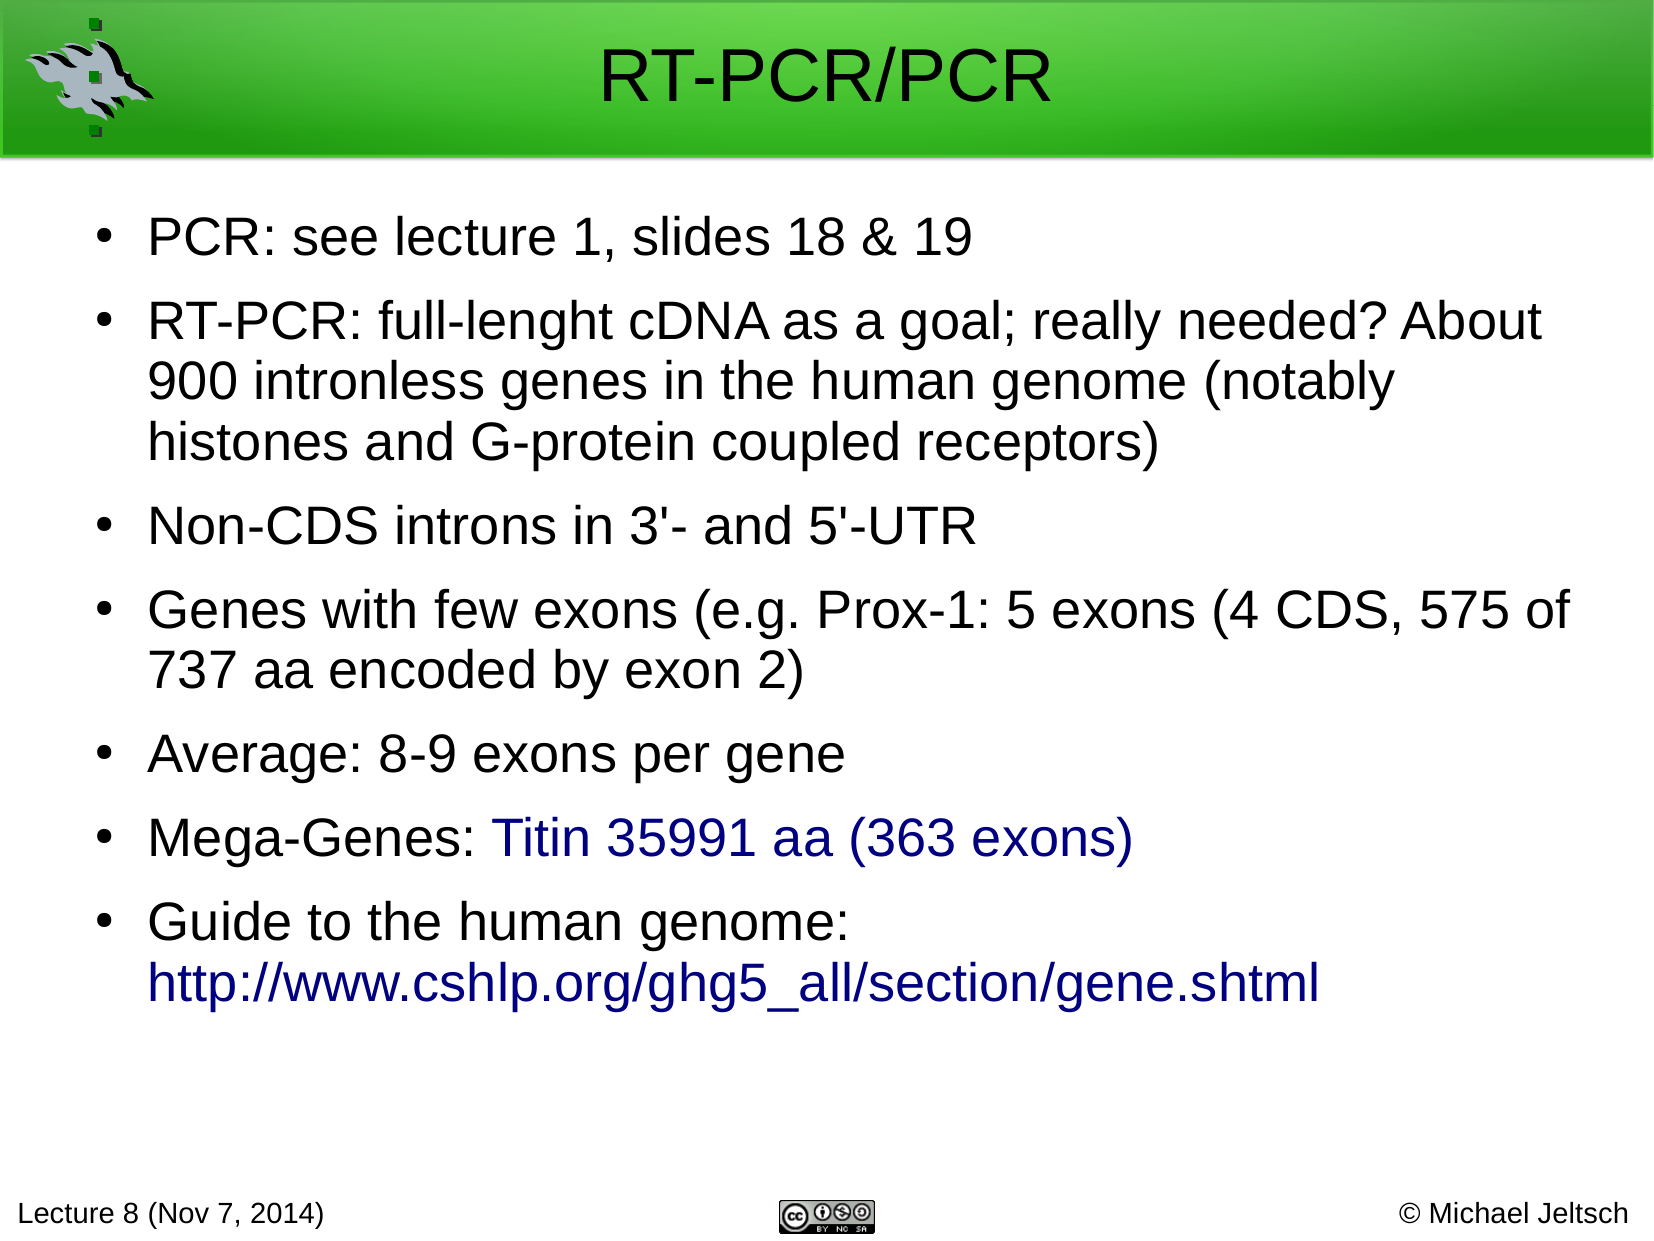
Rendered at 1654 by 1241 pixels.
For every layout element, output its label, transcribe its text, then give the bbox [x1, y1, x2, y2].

list PCR: see lecture 1, slides 18 & 19 RT-PCR: full-lenght cDNA as a goal; really needed? About 900 intronless genes in the human genome (notably histones and G-protein coupled receptors) Non-CDS introns in 3'- and 5'-UTR Genes with few exons (e.g. Prox-1: 5 exons (4 CDS, 575 of 737 aa encoded by exon 2) Average: 8-9 exons per gene Mega-Genes: Titin 35991 aa (363 exons) Guide to the human genome:http://www.cshlp.org/ghg5_all/section/gene.shtml [76, 206, 1615, 1013]
picture [779, 1200, 875, 1234]
title RT-PCR/PCR [206, 30, 1448, 121]
